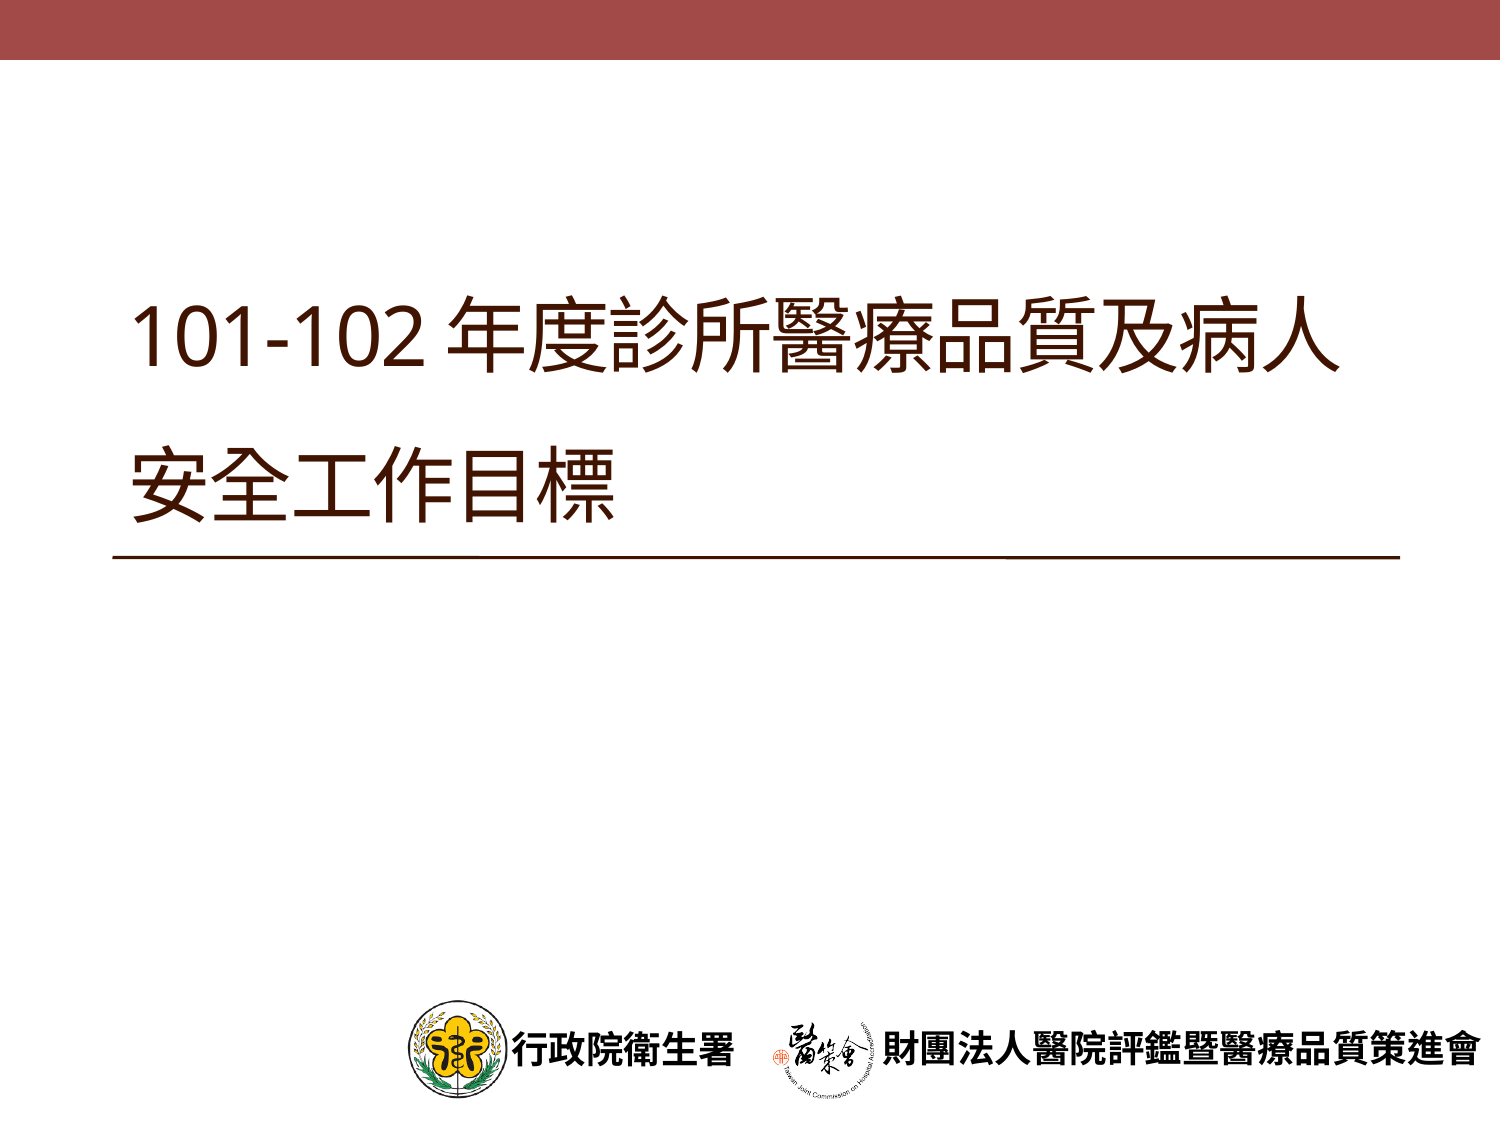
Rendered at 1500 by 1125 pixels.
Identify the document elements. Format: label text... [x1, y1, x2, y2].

text_box 行政院衛生署 [511, 1025, 739, 1072]
text_box 財團法人醫院評鑑暨醫療品質策進會 [882, 1025, 1483, 1071]
title 101-102年度診所醫療品質及病人安全工作目標 [112, 224, 1401, 542]
picture [773, 1022, 874, 1099]
picture [407, 999, 508, 1099]
